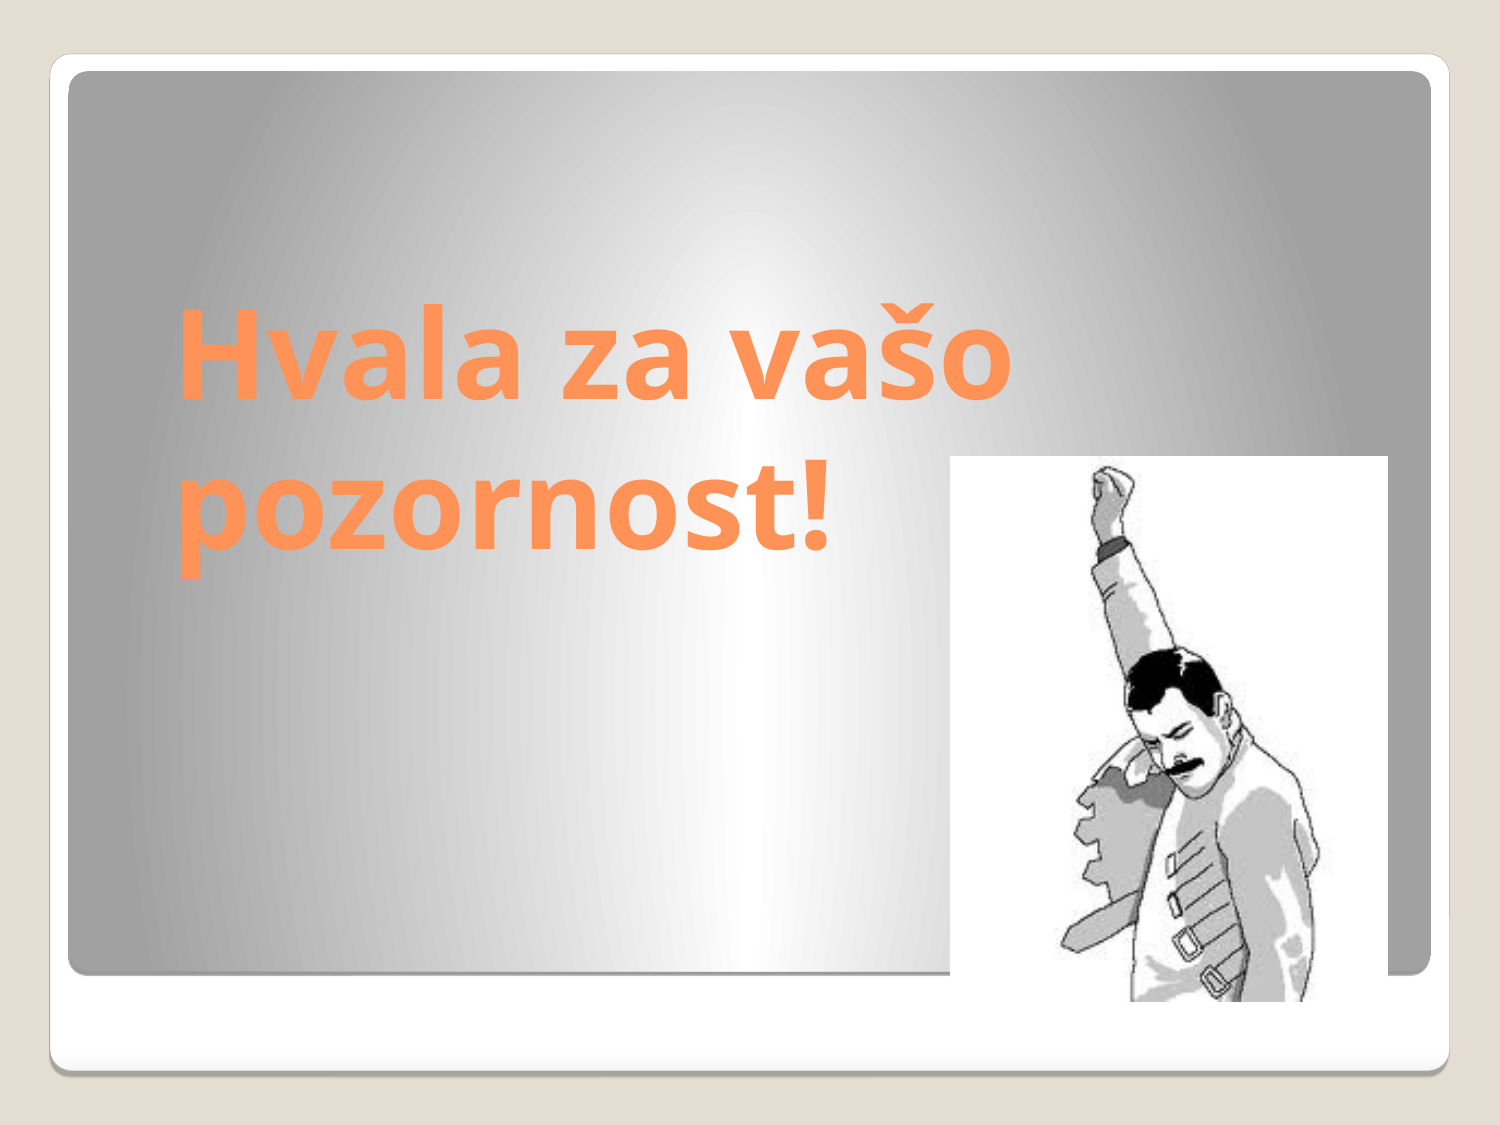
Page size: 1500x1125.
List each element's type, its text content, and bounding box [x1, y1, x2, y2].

picture [950, 456, 1388, 1002]
title Hvala za vašo pozornost! [157, 408, 1500, 582]
